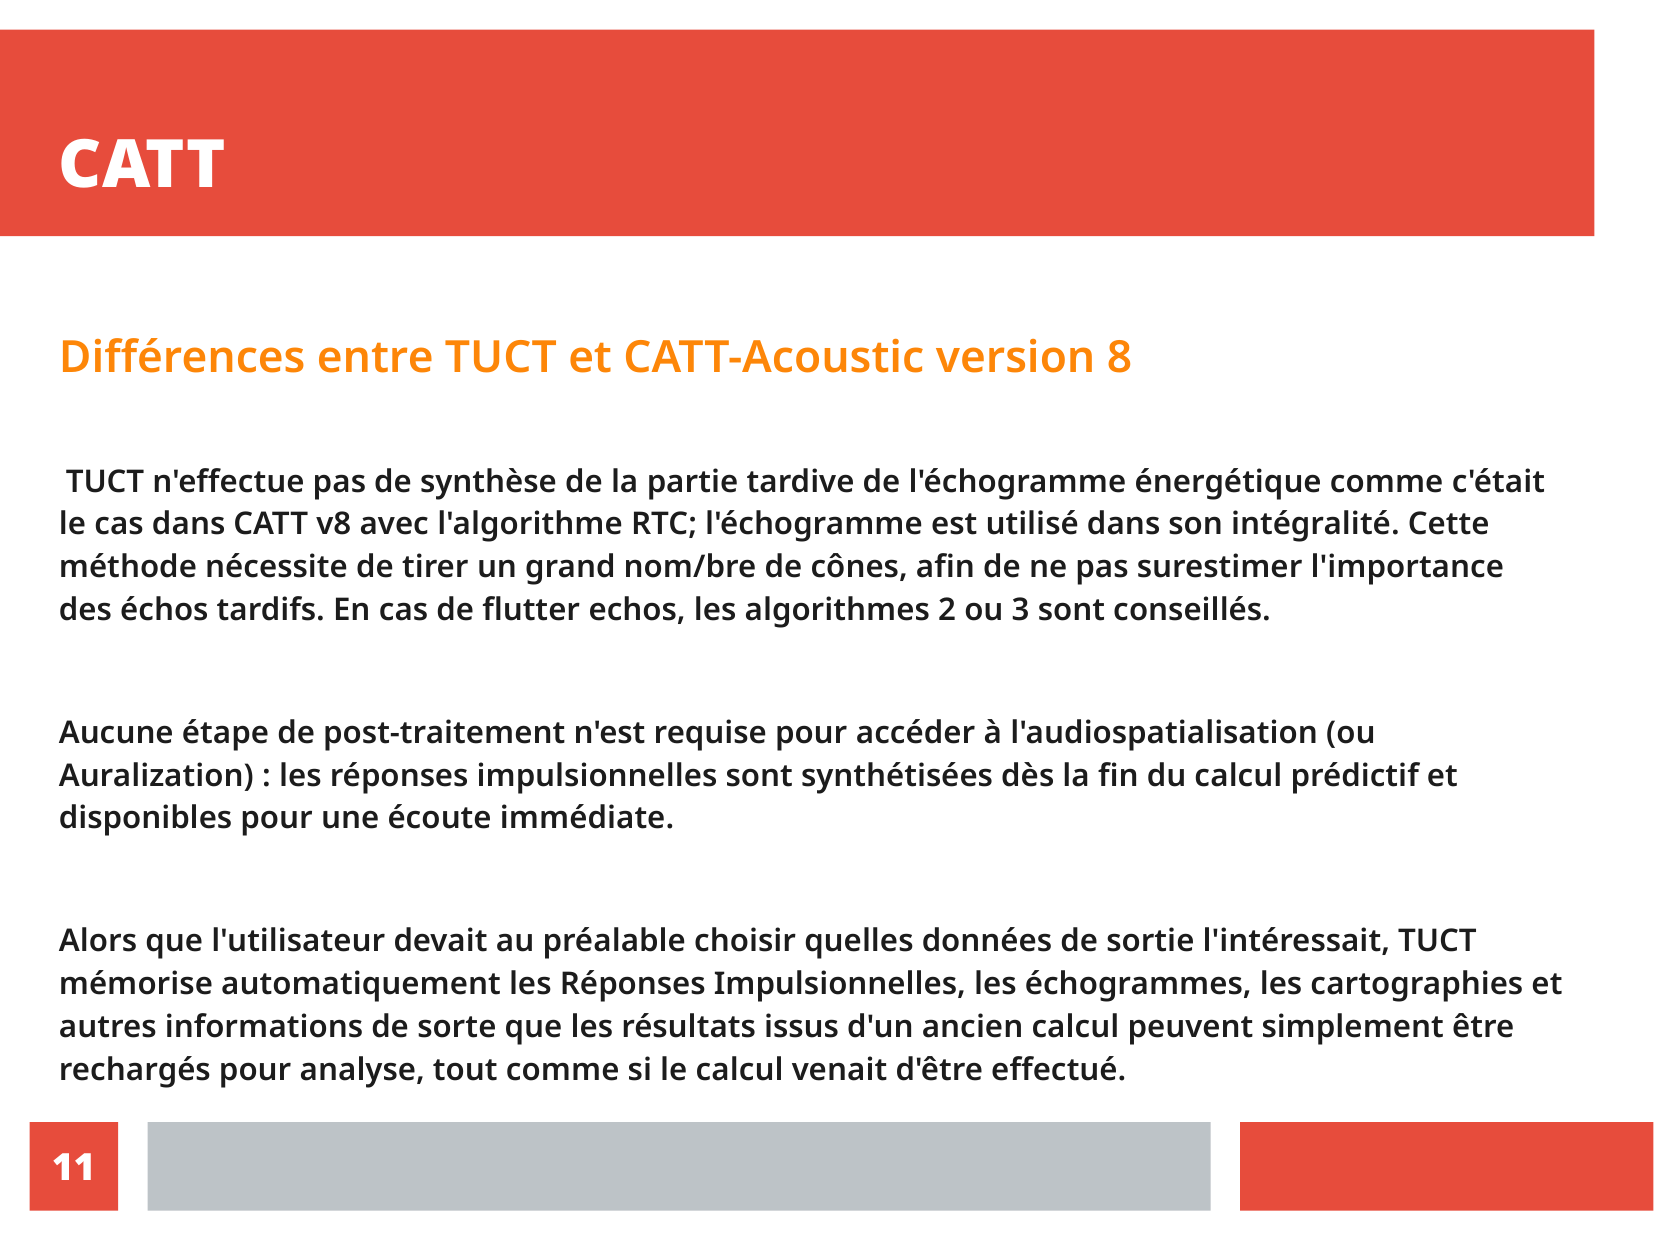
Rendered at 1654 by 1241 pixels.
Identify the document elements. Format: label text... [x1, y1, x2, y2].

list Différences entre TUCT et CATT-Acoustic version 8 TUCT n'effectue pas de synthèse de la partie tardive de l'échogramme énergétique comme c'était le cas dans CATT v8 avec l'algorithme RTC; l'échogramme est utilisé dans son intégralité. Cette méthode nécessite de tirer un grand nom/bre de cônes, afin de ne pas surestimer l'importance des échos tardifs. En cas de flutter echos, les algorithmes 2 ou 3 sont conseillés. Aucune étape de post-traitement n'est requise pour accéder à l'audiospatialisation (ou Auralization) : les réponses impulsionnelles sont synthétisées dès la fin du calcul prédictif et disponibles pour une écoute immédiate. Alors que l'utilisateur devait au préalable choisir quelles données de sortie l'intéressait, TUCT mémorise automatiquement les Réponses Impulsionnelles, les échogrammes, les cartographies et autres informations de sorte que les résultats issus d'un ancien calcul peuvent simplement être rechargés pour analyse, tout comme si le calcul venait d'être effectué. [59, 324, 1565, 1093]
title CATT [59, 59, 1595, 207]
